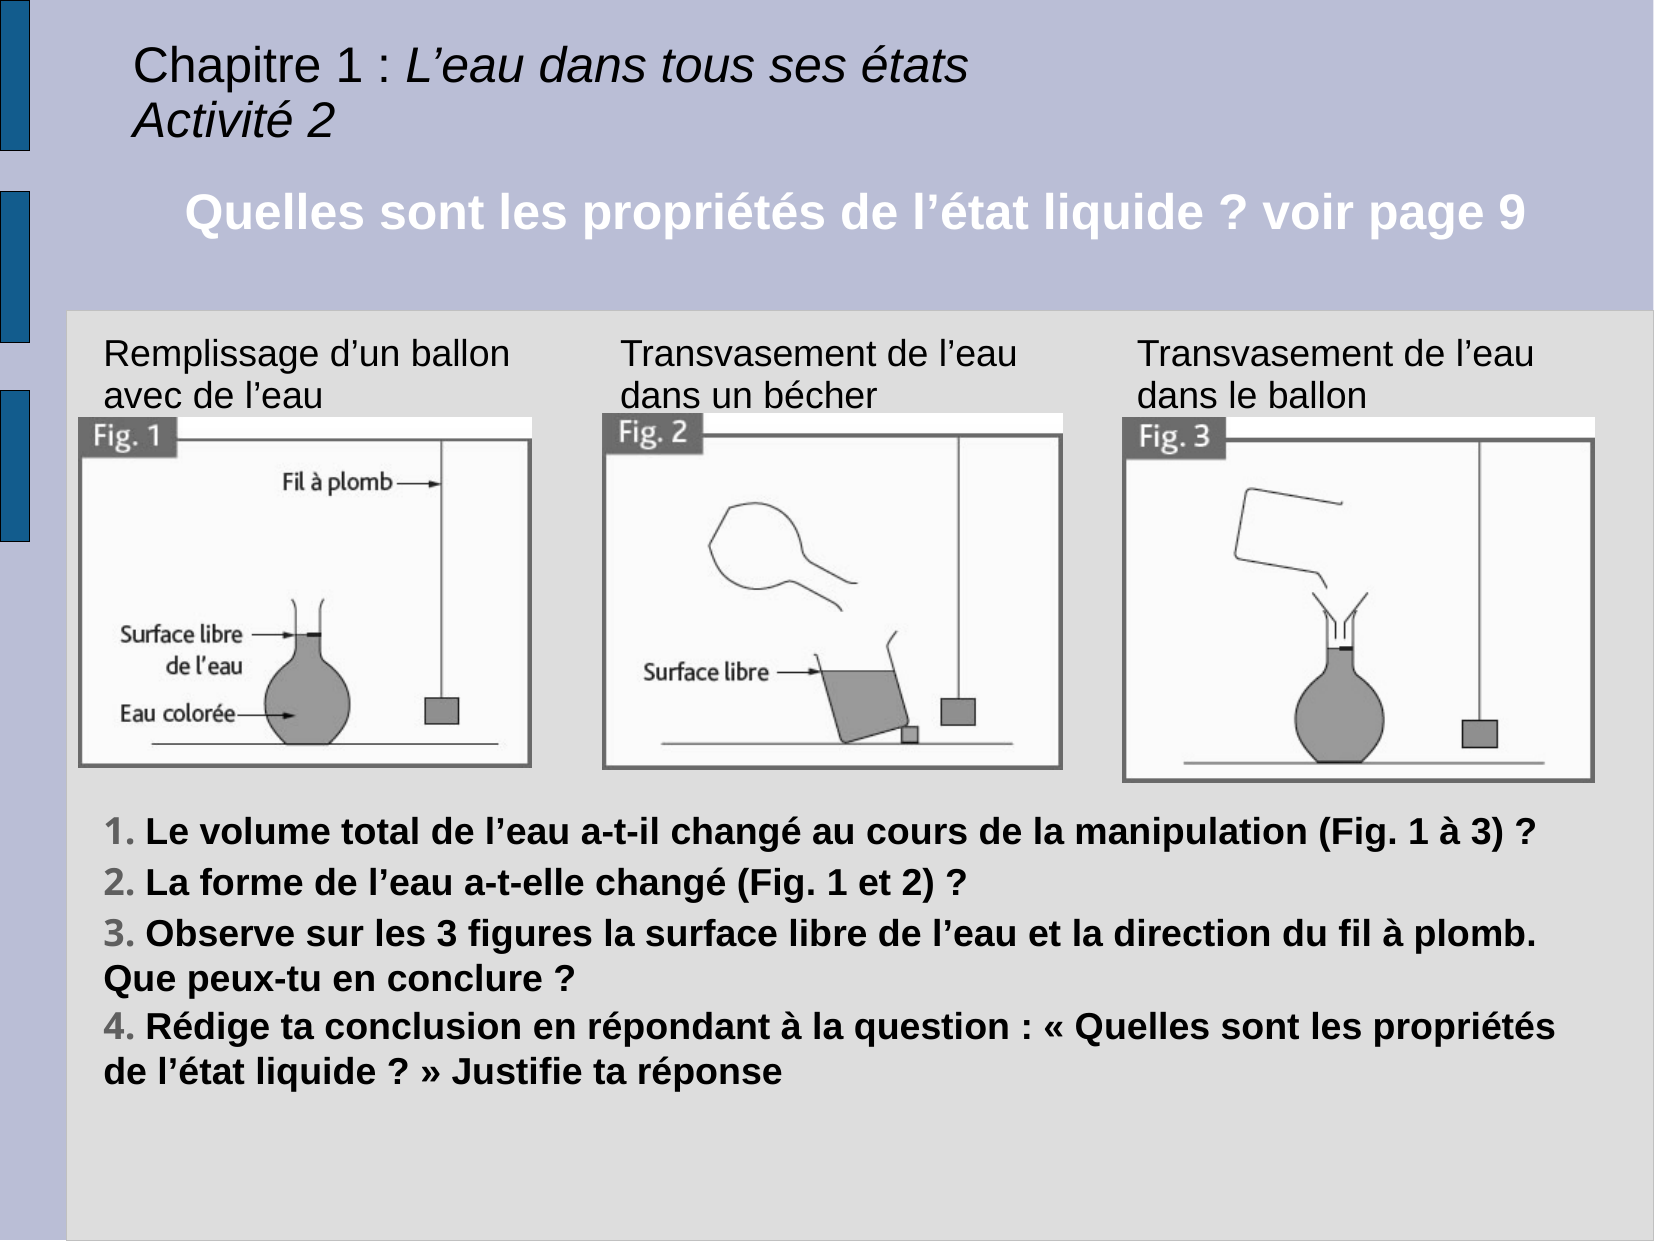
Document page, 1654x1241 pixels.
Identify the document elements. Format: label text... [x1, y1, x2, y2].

text_box Quelles sont les propriétés de l’état liquide ? voir page 9 [118, 177, 1595, 249]
picture [1122, 417, 1595, 783]
picture [602, 413, 1063, 770]
text_box Chapitre 1 : L’eau dans tous ses états Activité 2 [118, 29, 1595, 156]
picture [78, 417, 532, 768]
text_box 1. Le volume total de l’eau a-t-il changé au cours de la manipulation (Fig. 1 à 3) ? 2. La forme de l’eau a-t-elle changé (Fig. 1 et 2) ? 3. Observe sur les 3 figures la surface libre de l’eau et la direction du fil à plomb. Que peux-tu en conclure ? 4. Rédige ta conclusion en répondant à la question : « Quelles sont les propriétés de l’état liquide ? » Justifie ta réponse [88, 797, 1595, 1110]
text_box Remplissage d’un ballon Transvasement de l’eau Transvasement de l’eau avec de l’eau dans un bécher dans le ballon [88, 324, 1625, 443]
